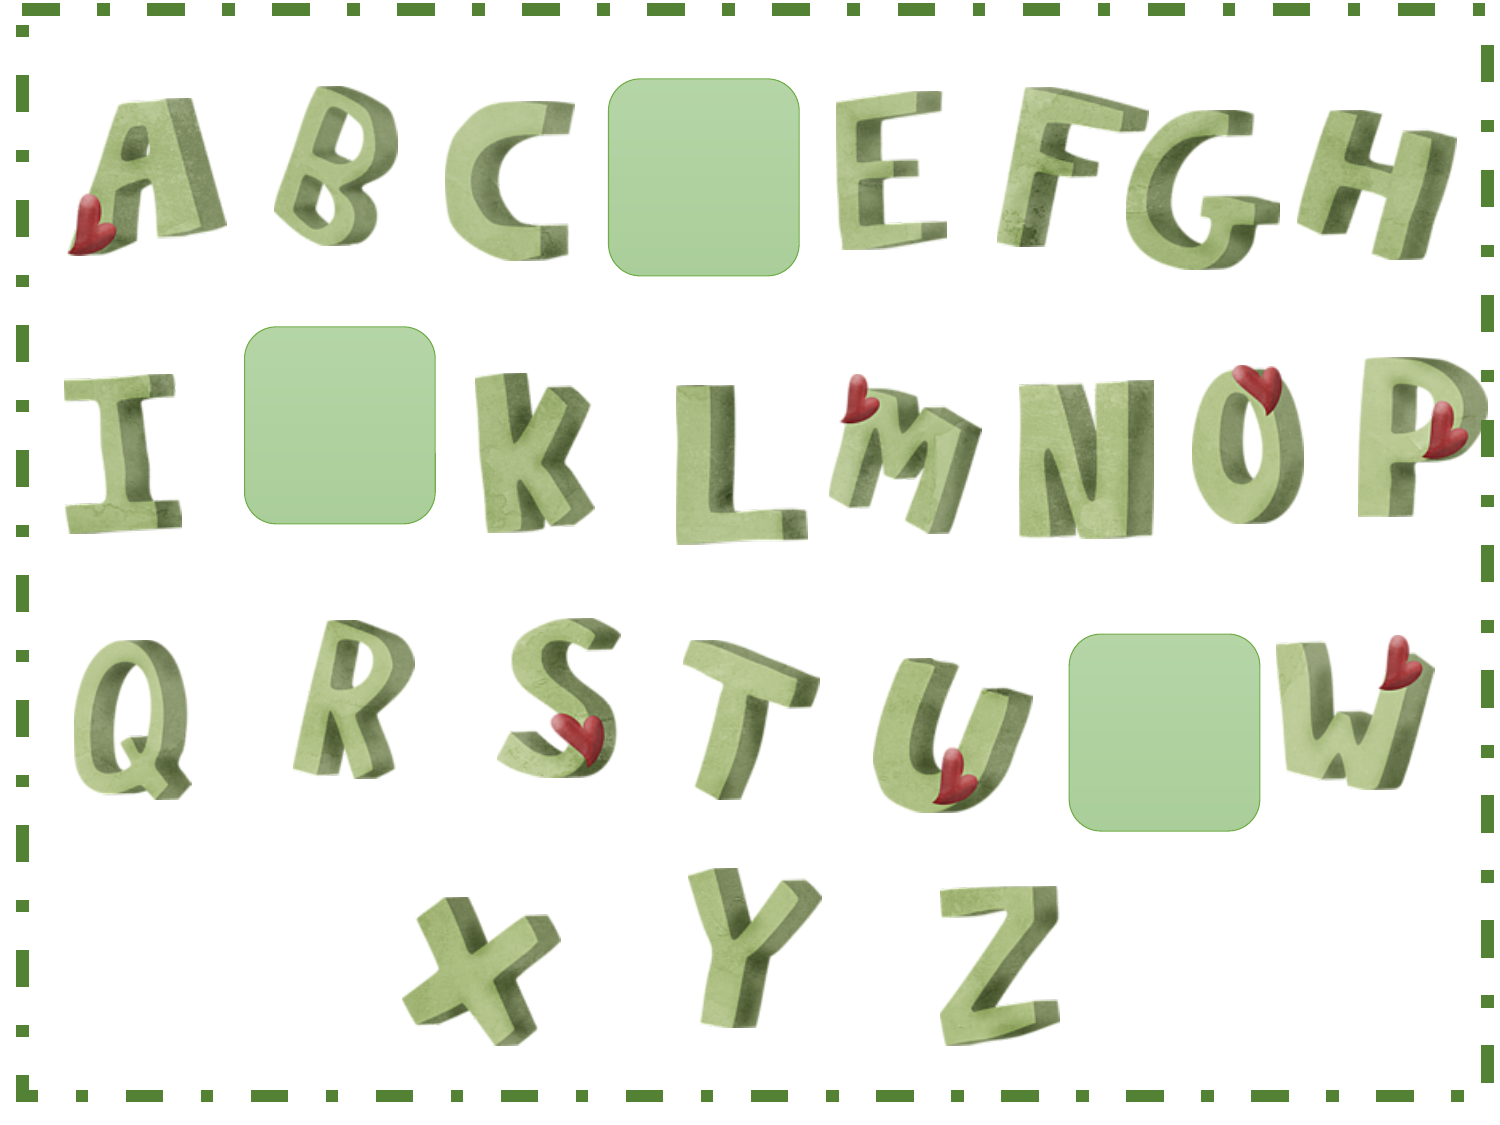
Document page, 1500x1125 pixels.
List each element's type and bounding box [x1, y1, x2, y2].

picture [1019, 380, 1154, 539]
picture [274, 86, 398, 246]
picture [74, 640, 192, 800]
picture [64, 374, 182, 534]
picture [676, 385, 808, 545]
text_box [1069, 634, 1260, 832]
picture [1276, 635, 1435, 790]
text_box [608, 78, 800, 276]
picture [1297, 110, 1457, 260]
picture [873, 658, 1033, 813]
picture [1192, 365, 1304, 524]
picture [67, 98, 227, 257]
picture [497, 618, 621, 778]
picture [293, 620, 415, 779]
picture [402, 897, 561, 1046]
text_box [244, 326, 436, 524]
picture [829, 374, 982, 534]
picture [836, 91, 947, 250]
picture [683, 640, 820, 800]
picture [997, 87, 1280, 270]
picture [475, 373, 595, 533]
picture [1358, 357, 1488, 517]
picture [940, 886, 1060, 1046]
picture [688, 868, 822, 1028]
picture [445, 101, 575, 261]
